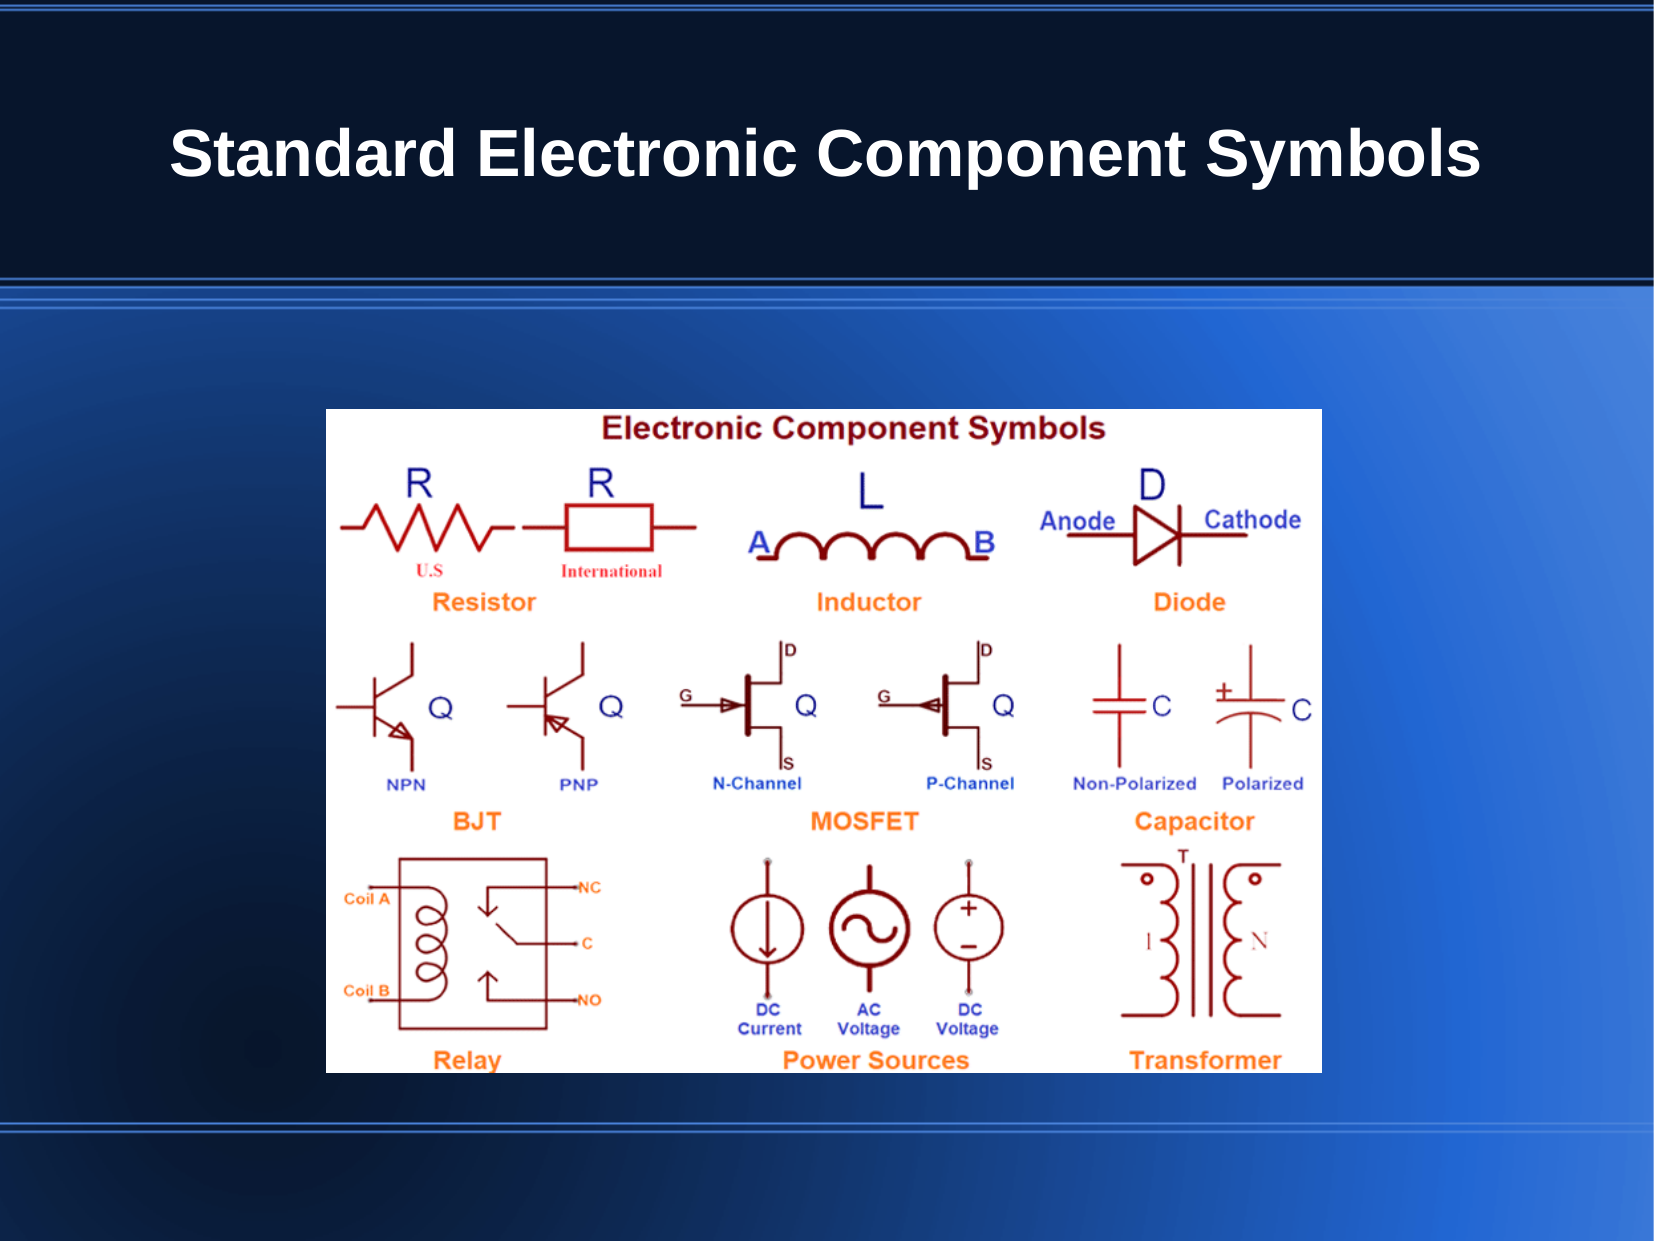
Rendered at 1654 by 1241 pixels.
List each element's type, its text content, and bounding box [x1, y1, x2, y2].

picture [0, 0, 1654, 1241]
title Standard Electronic Component Symbols [82, 49, 1571, 257]
list [82, 290, 1571, 1109]
